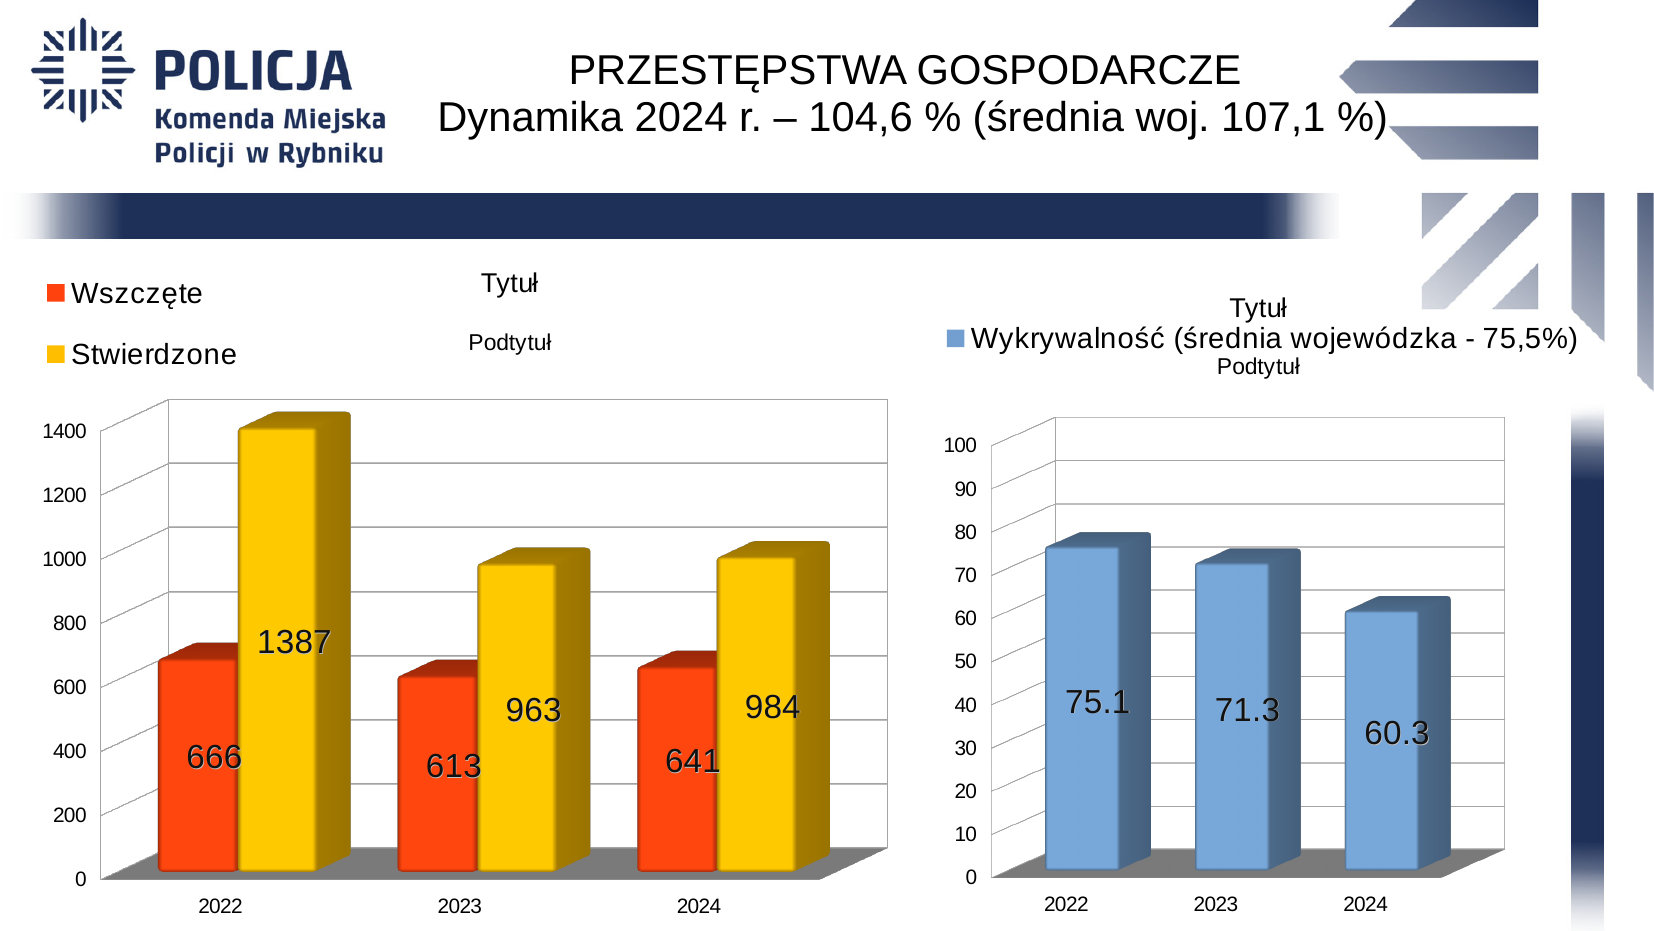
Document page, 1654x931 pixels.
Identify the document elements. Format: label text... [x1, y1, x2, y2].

chart [0, 238, 1591, 931]
title PRZESTĘPSTWA GOSPODARCZE Dynamika 2024 r. – 104,6 % (średnia woj. 107,1 %) [82, 29, 1571, 204]
picture [0, 0, 1654, 931]
